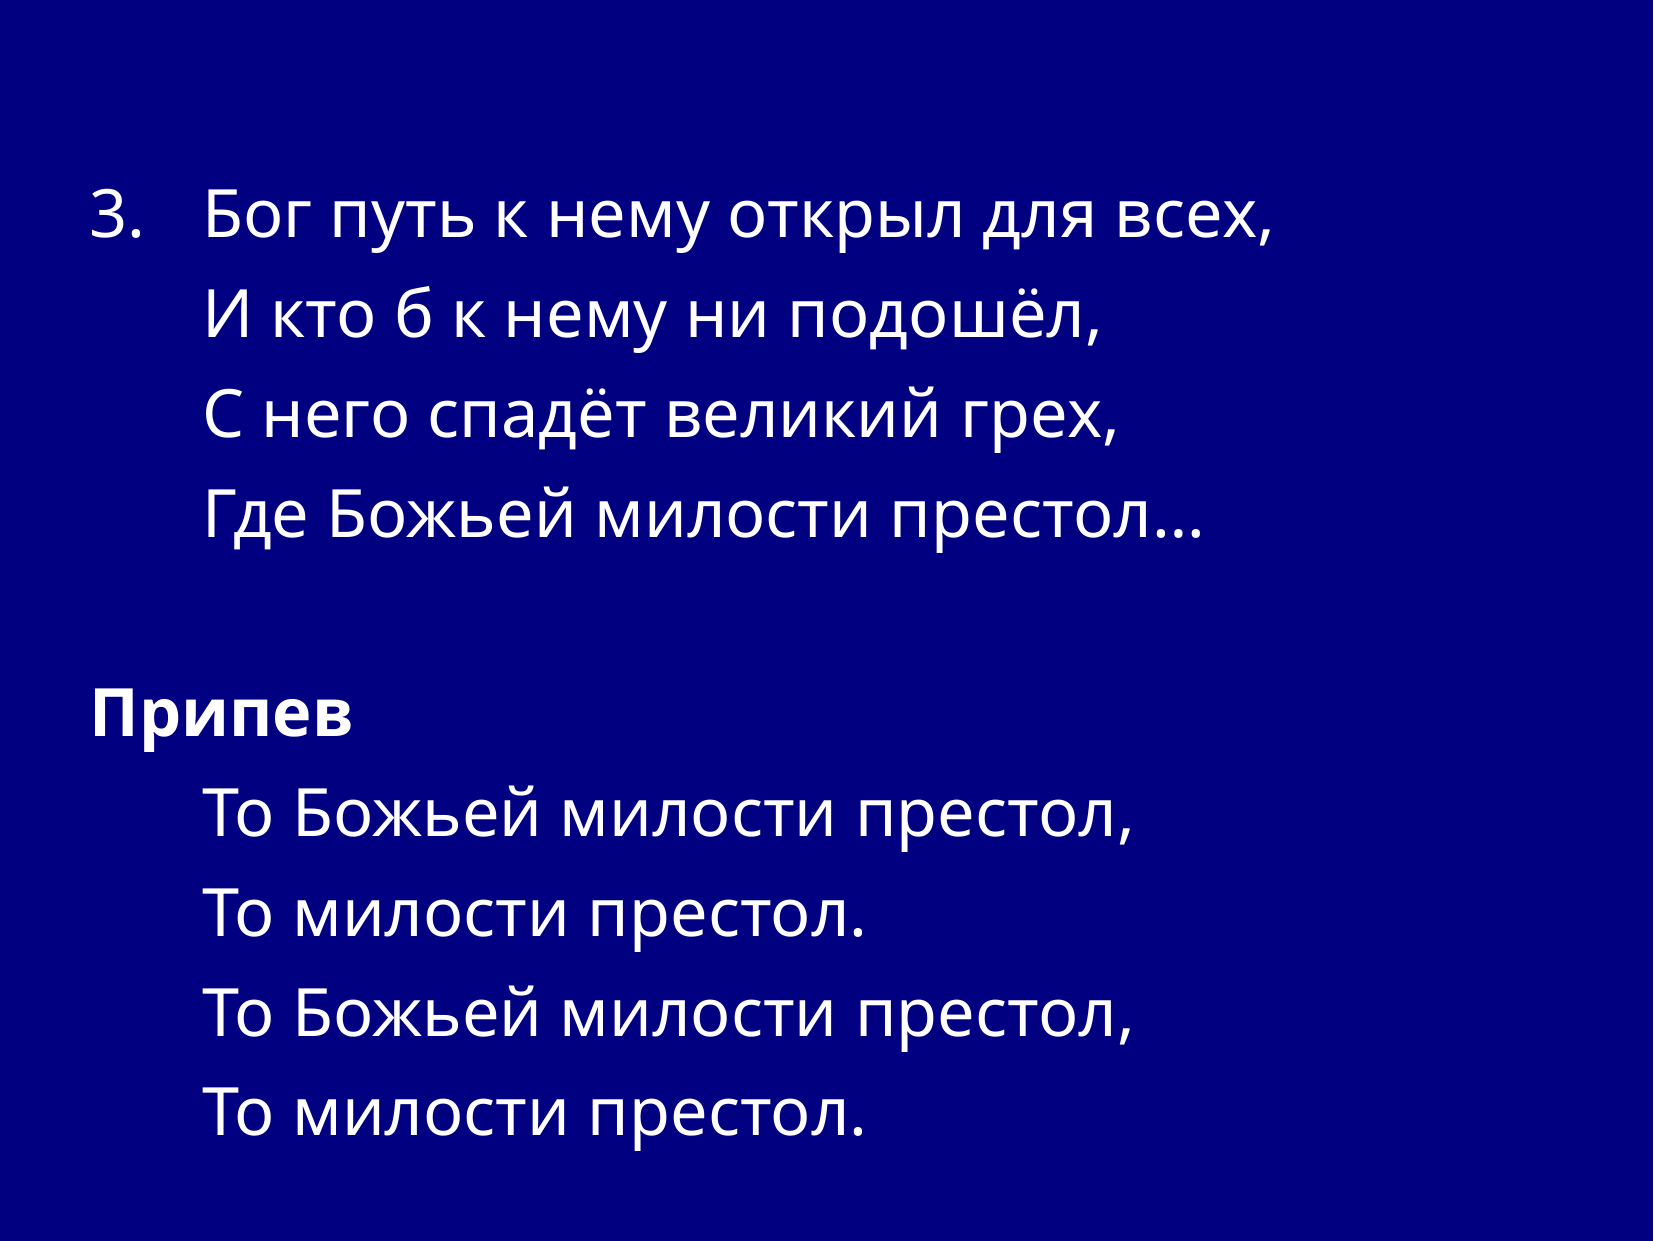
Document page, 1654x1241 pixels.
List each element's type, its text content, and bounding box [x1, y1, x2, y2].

text_box 3. Бог путь к нему открыл для всех, И кто б к нему ни подошёл, С него спадёт великий грех, Где Божьей милости престол… Припев То Божьей милости престол, То милости престол. То Божьей милости престол, То милости престол. [75, 150, 1576, 1163]
